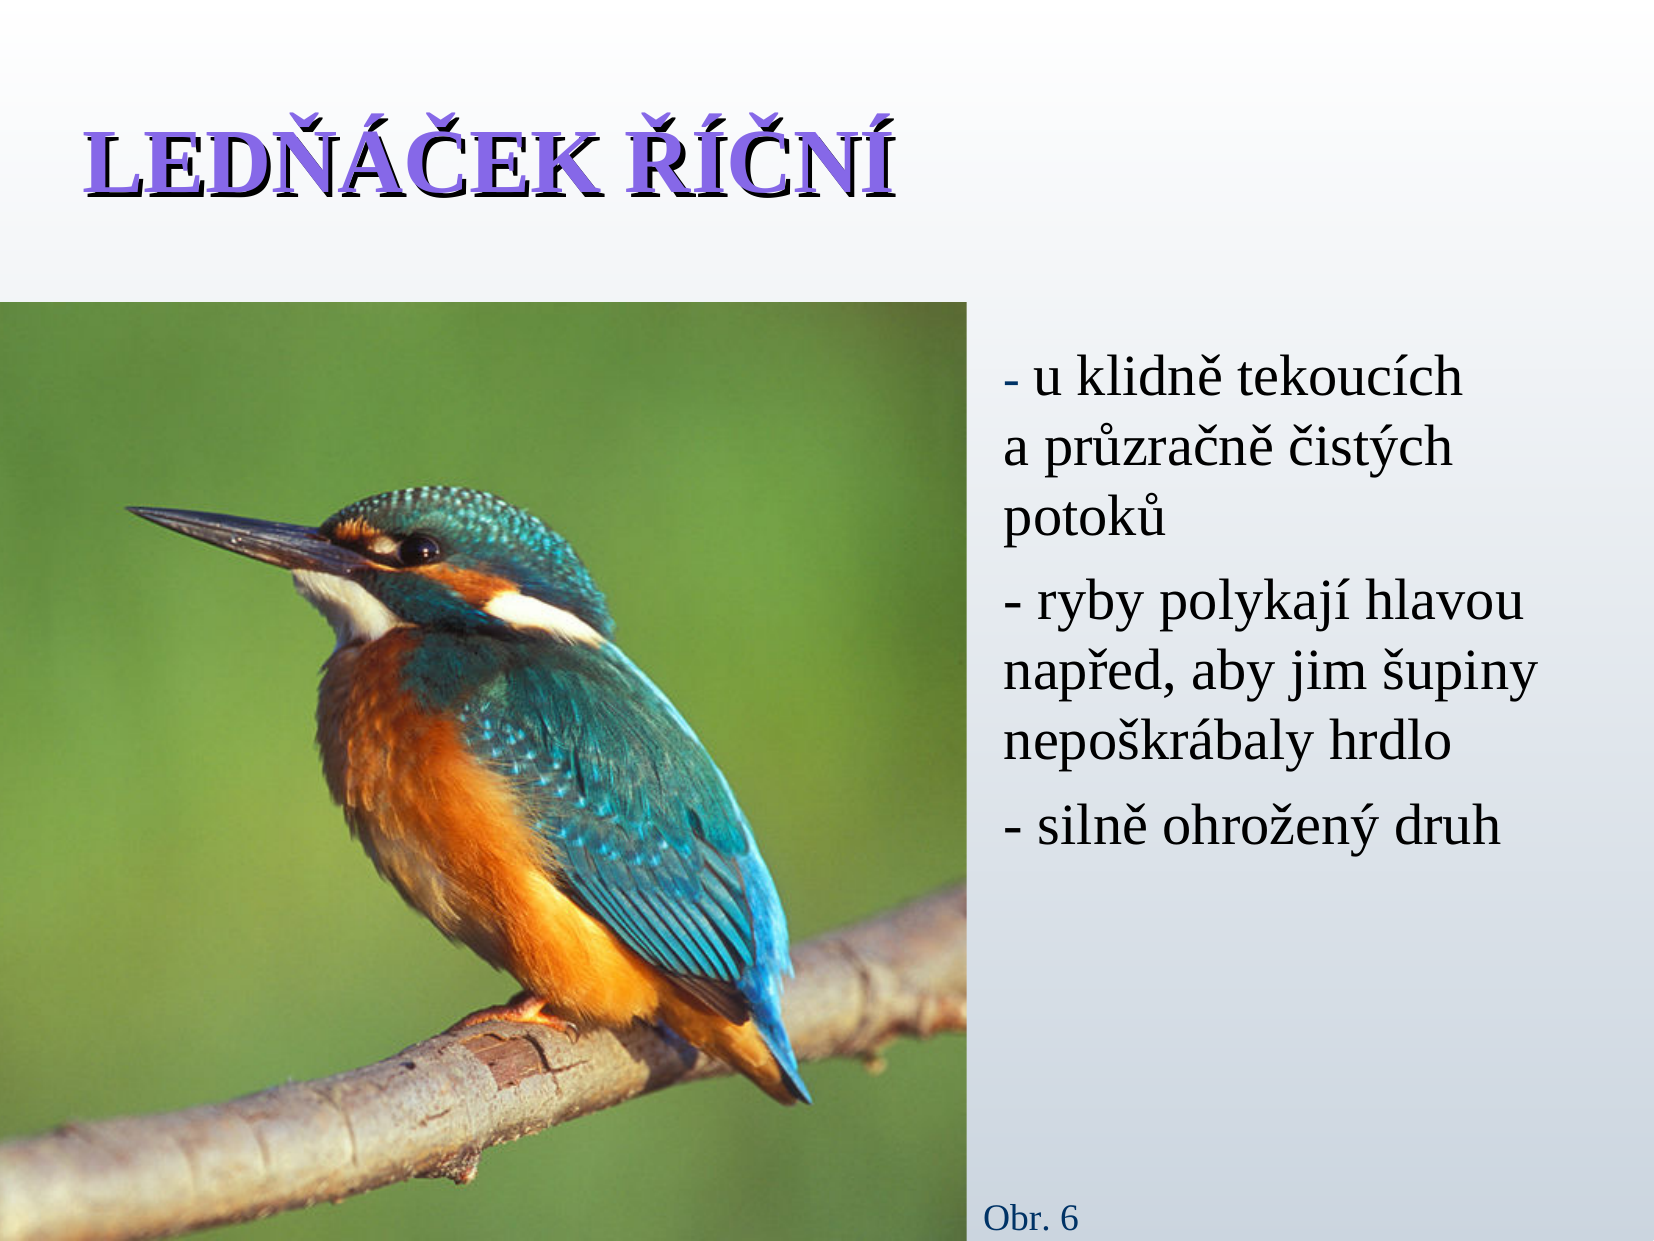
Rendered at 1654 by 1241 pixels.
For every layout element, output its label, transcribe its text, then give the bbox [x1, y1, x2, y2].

text_box - u klidně tekoucích a průzračně čistých potoků - ryby polykají hlavou napřed, aby jim šupiny nepoškrábaly hrdlo - silně ohrožený druh [1003, 333, 1571, 1025]
picture [0, 302, 967, 1241]
title LEDŇÁČEK ŘÍČNÍ [82, 49, 1571, 257]
text_box Obr. 6 [968, 1185, 1146, 1241]
